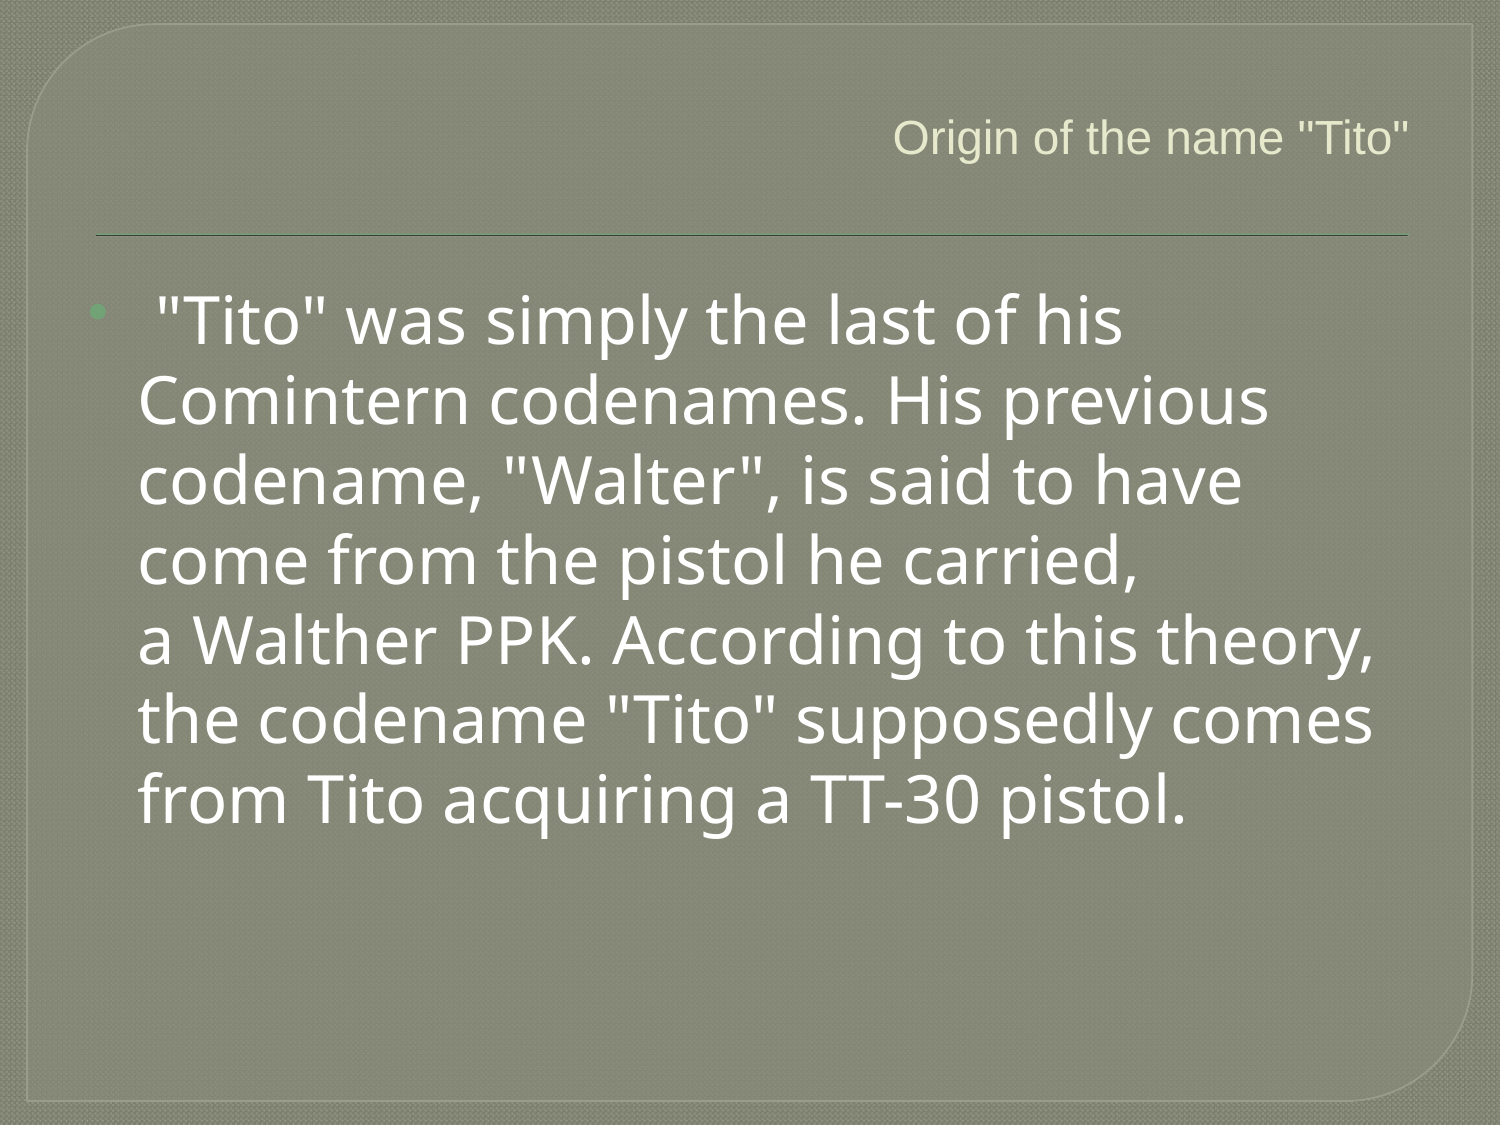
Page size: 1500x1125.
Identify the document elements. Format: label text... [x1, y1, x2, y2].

picture [0, 0, 1500, 1125]
list "Tito" was simply the last of his Comintern codenames. His previous codename, "Walter", is said to have come from the pistol he carried, a Walther PPK. According to this theory, the codename "Tito" supposedly comes from Tito acquiring a TT-30 pistol. [75, 270, 1425, 1013]
title Origin of the name "Tito" [75, 41, 1425, 230]
